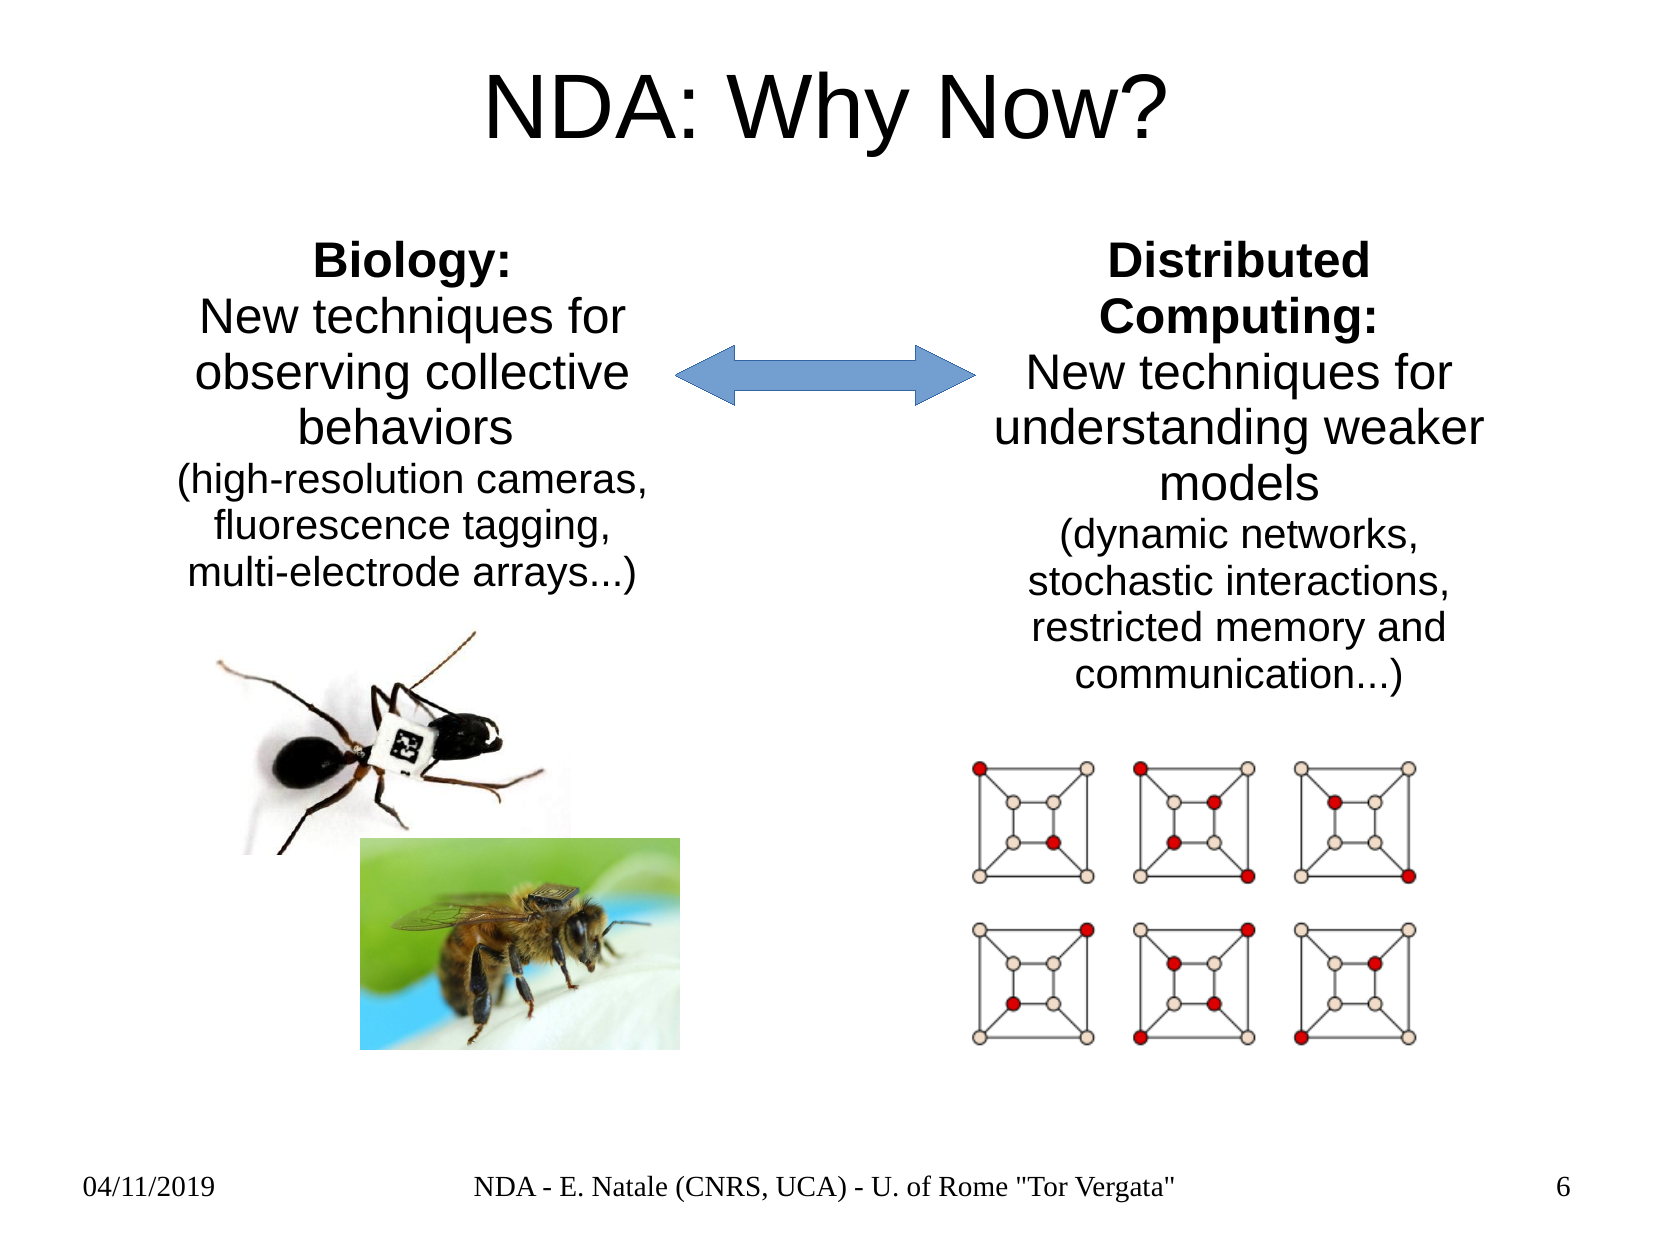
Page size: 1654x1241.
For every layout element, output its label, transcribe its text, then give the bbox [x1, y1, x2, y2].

text_box Biology: New techniques for observing collective behaviors (high-resolution cameras, fluorescence tagging, multi-electrode arrays...) [150, 225, 676, 751]
title NDA: Why Now? [82, 49, 1571, 165]
picture [201, 622, 680, 1051]
picture [960, 749, 1429, 1058]
text_box Distributed Computing: New techniques for understanding weaker models (dynamic networks, stochastic interactions, restricted memory and communication...) [978, 225, 1501, 705]
text_box [675, 345, 976, 406]
